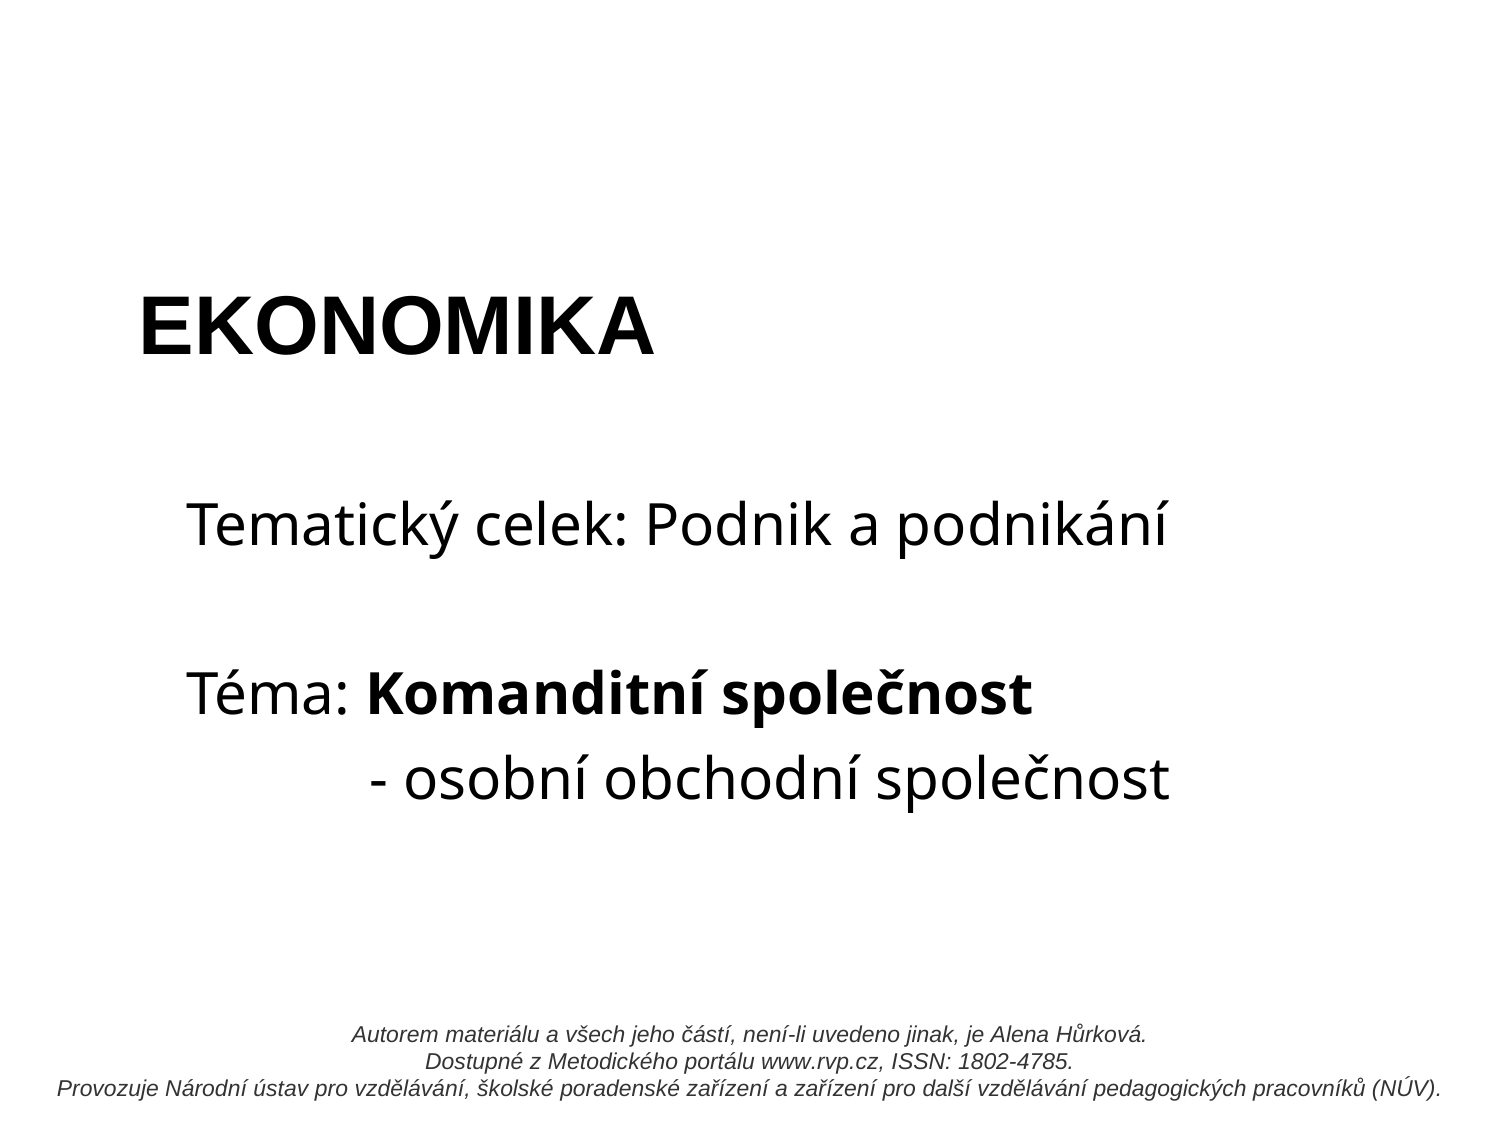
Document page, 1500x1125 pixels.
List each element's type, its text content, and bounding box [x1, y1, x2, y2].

text_box Autorem materiálu a všech jeho částí, není-li uvedeno jinak, je Alena Hůrková. Dostupné z Metodického portálu www.rvp.cz, ISSN: 1802-4785. Provozuje Národní ústav pro vzdělávání, školské poradenské zařízení a zařízení pro další vzdělávání pedagogických pracovníků (NÚV). [0, 1011, 1500, 1110]
title EKONOMIKA [123, 137, 1399, 379]
text_box Tematický celek: Podnik a podnikání Téma: Komanditní společnost - osobní obchodní společnost [171, 479, 1376, 1011]
